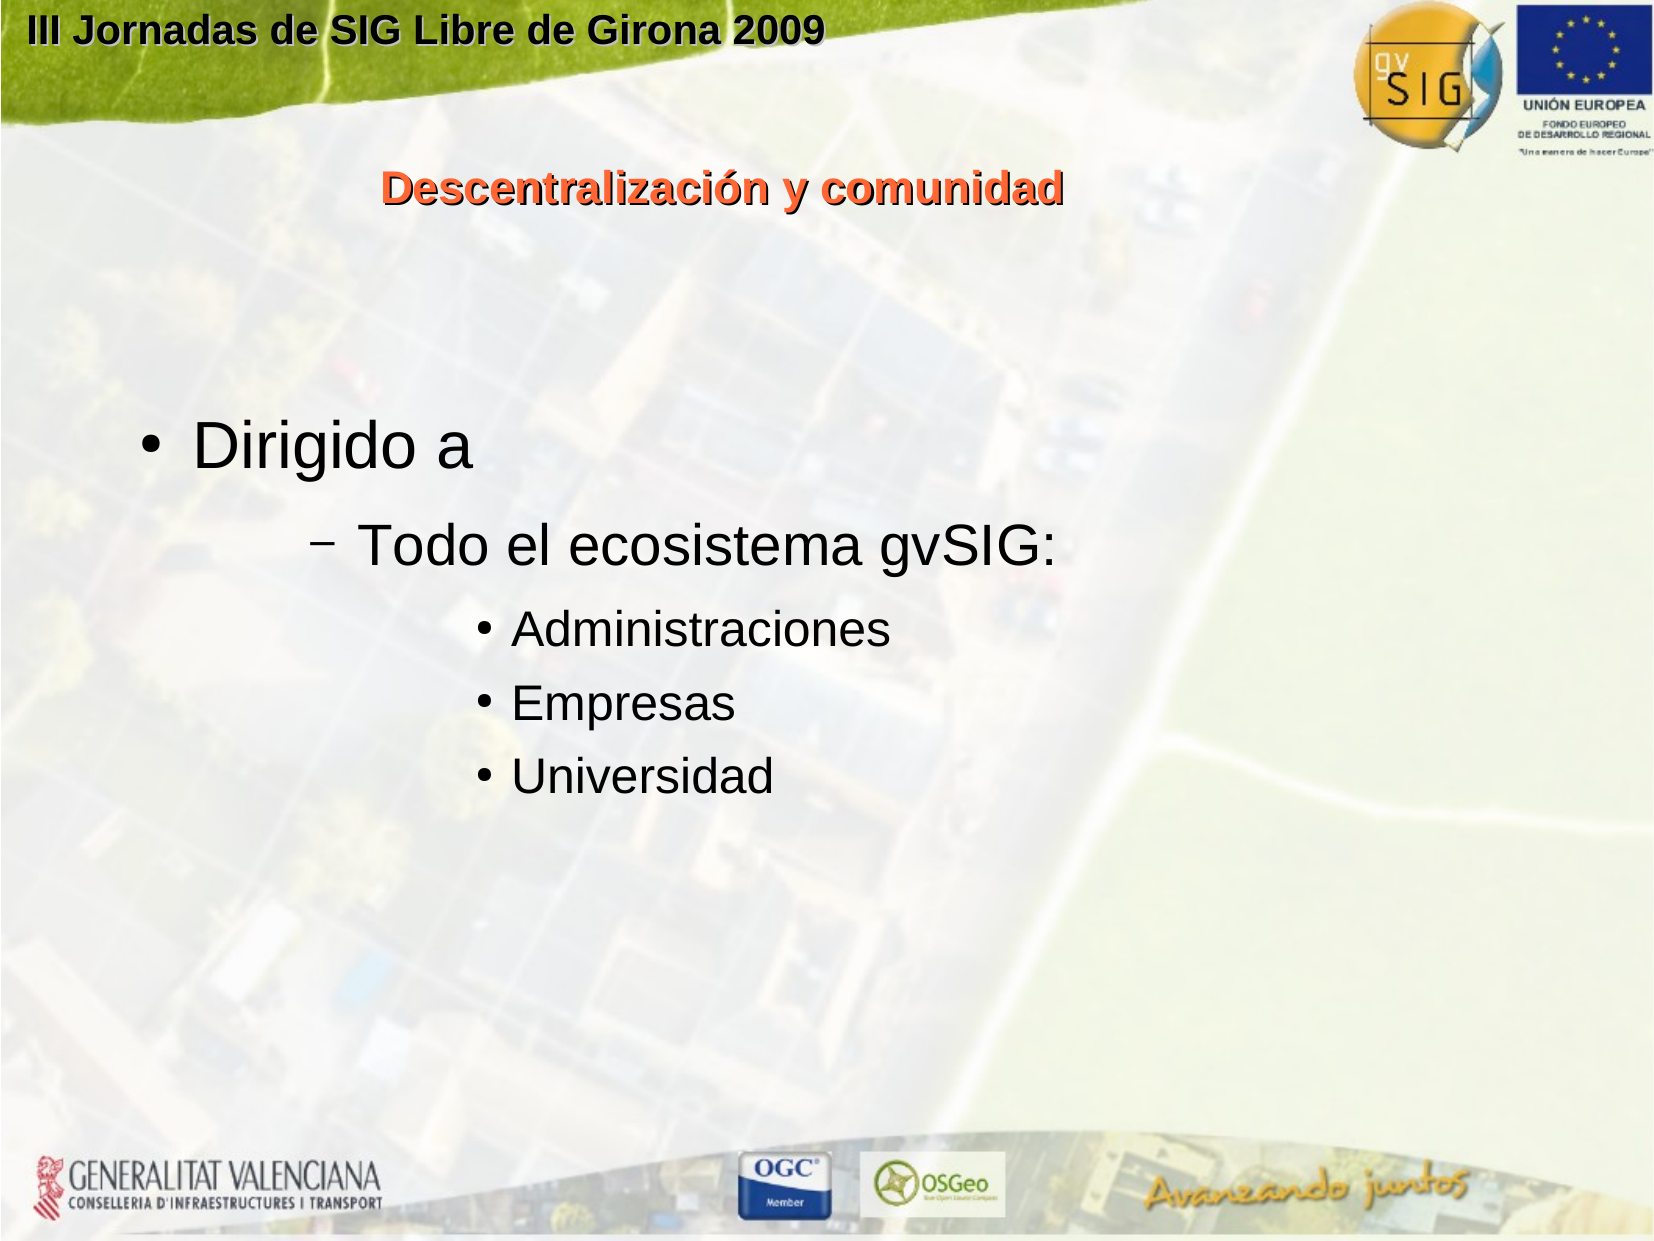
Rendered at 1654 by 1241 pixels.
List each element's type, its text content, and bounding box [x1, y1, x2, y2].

title [0, 95, 1654, 508]
picture [1, 508, 1654, 1241]
list Dirigido a Todo el ecosistema gvSIG: Administraciones Empresas Universidad [121, 408, 1534, 817]
picture [1, 0, 1654, 95]
